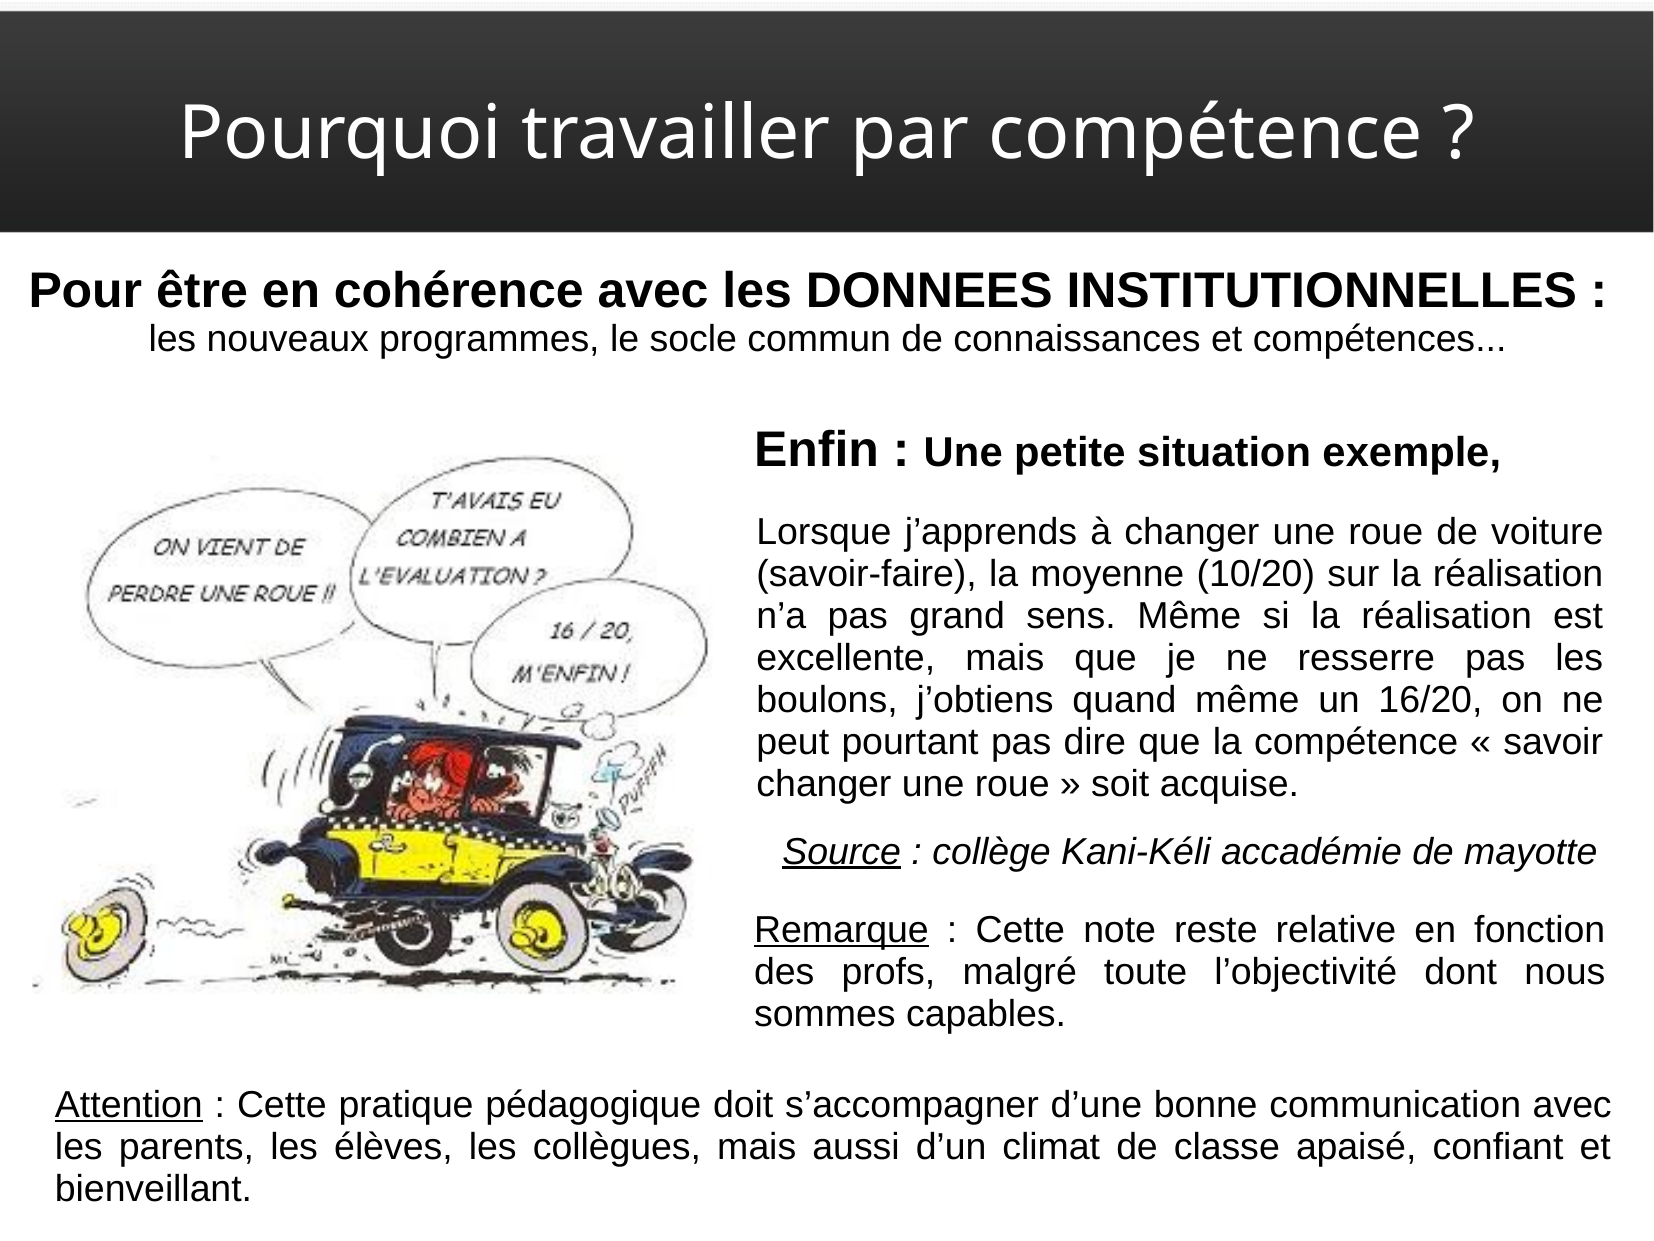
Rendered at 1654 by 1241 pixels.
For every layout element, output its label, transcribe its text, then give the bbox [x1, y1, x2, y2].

text_box Source : collège Kani-Kéli accadémie de mayotte [767, 823, 1628, 880]
text_box Lorsque j’apprends à changer une roue de voiture (savoir-faire), la moyenne (10/20) sur la réalisation n’a pas grand sens. Même si la réalisation est excellente, mais que je ne resserre pas les boulons, j’obtiens quand même un 16/20, on ne peut pourtant pas dire que la compétence « savoir changer une roue » soit acquise. [741, 503, 1619, 813]
text_box Pour être en cohérence avec les DONNEES INSTITUTIONNELLES : les nouveaux programmes, le socle commun de connaissances et compétences... [13, 254, 1642, 369]
text_box Enfin : Une petite situation exemple, [739, 413, 1608, 486]
picture [0, 175, 1654, 245]
text_box Remarque : Cette note reste relative en fonction des profs, malgré toute l’objectivité dont nous sommes capables. [739, 901, 1621, 1042]
text_box Attention : Cette pratique pédagogique doit s’accompagner d’une bonne communication avec les parents, les élèves, les collègues, mais aussi d’un climat de classe apaisé, confiant et bienveillant. [40, 1076, 1627, 1218]
picture [0, 2, 1654, 70]
text_box Pourquoi travailler par compétence ? [0, 70, 1654, 175]
picture [32, 435, 722, 999]
